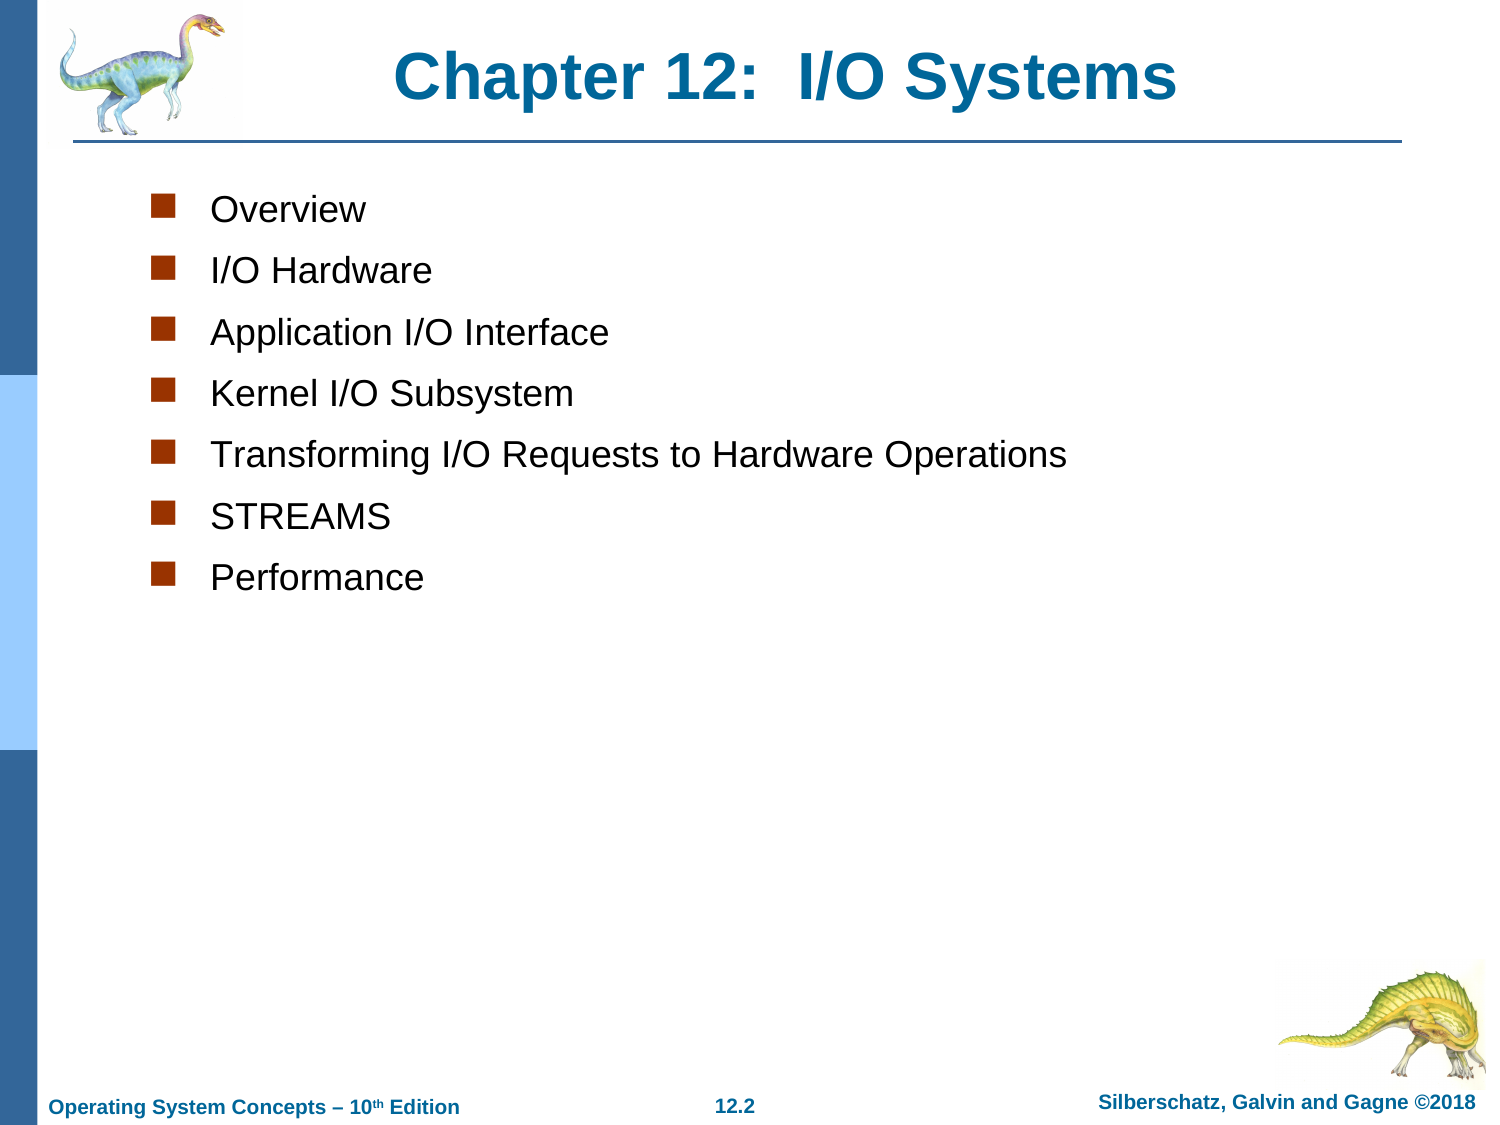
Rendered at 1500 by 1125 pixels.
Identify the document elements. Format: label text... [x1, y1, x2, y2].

picture [46, 0, 243, 149]
title Chapter 12: I/O Systems [148, 25, 1425, 121]
list Overview I/O Hardware Application I/O Interface Kernel I/O Subsystem Transforming I/O Requests to Hardware Operations STREAMS Performance [139, 177, 1324, 921]
picture [1415, 1094, 1423, 1099]
picture [1275, 959, 1486, 1090]
